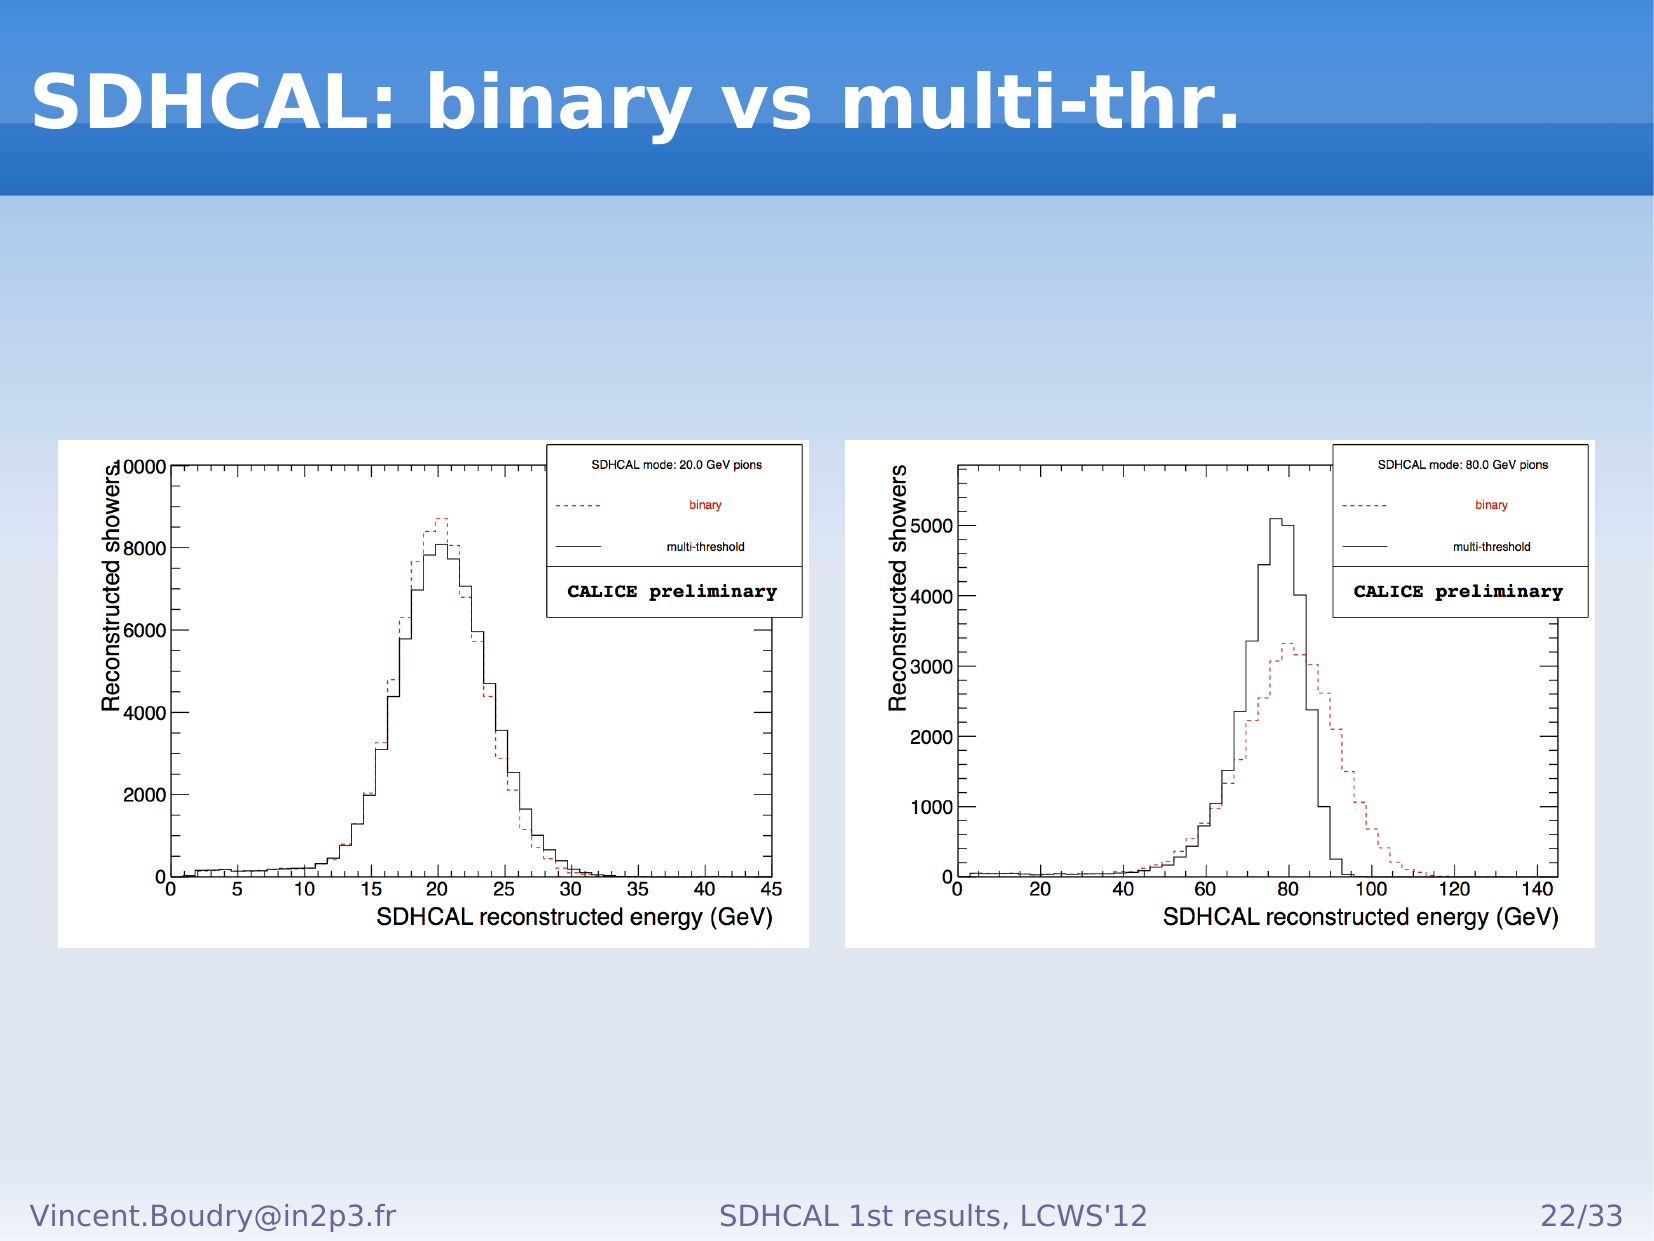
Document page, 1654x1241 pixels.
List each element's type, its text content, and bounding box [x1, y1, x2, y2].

title SDHCAL: binary vs multi-thr. [29, 0, 1654, 207]
picture [0, 0, 1654, 1241]
